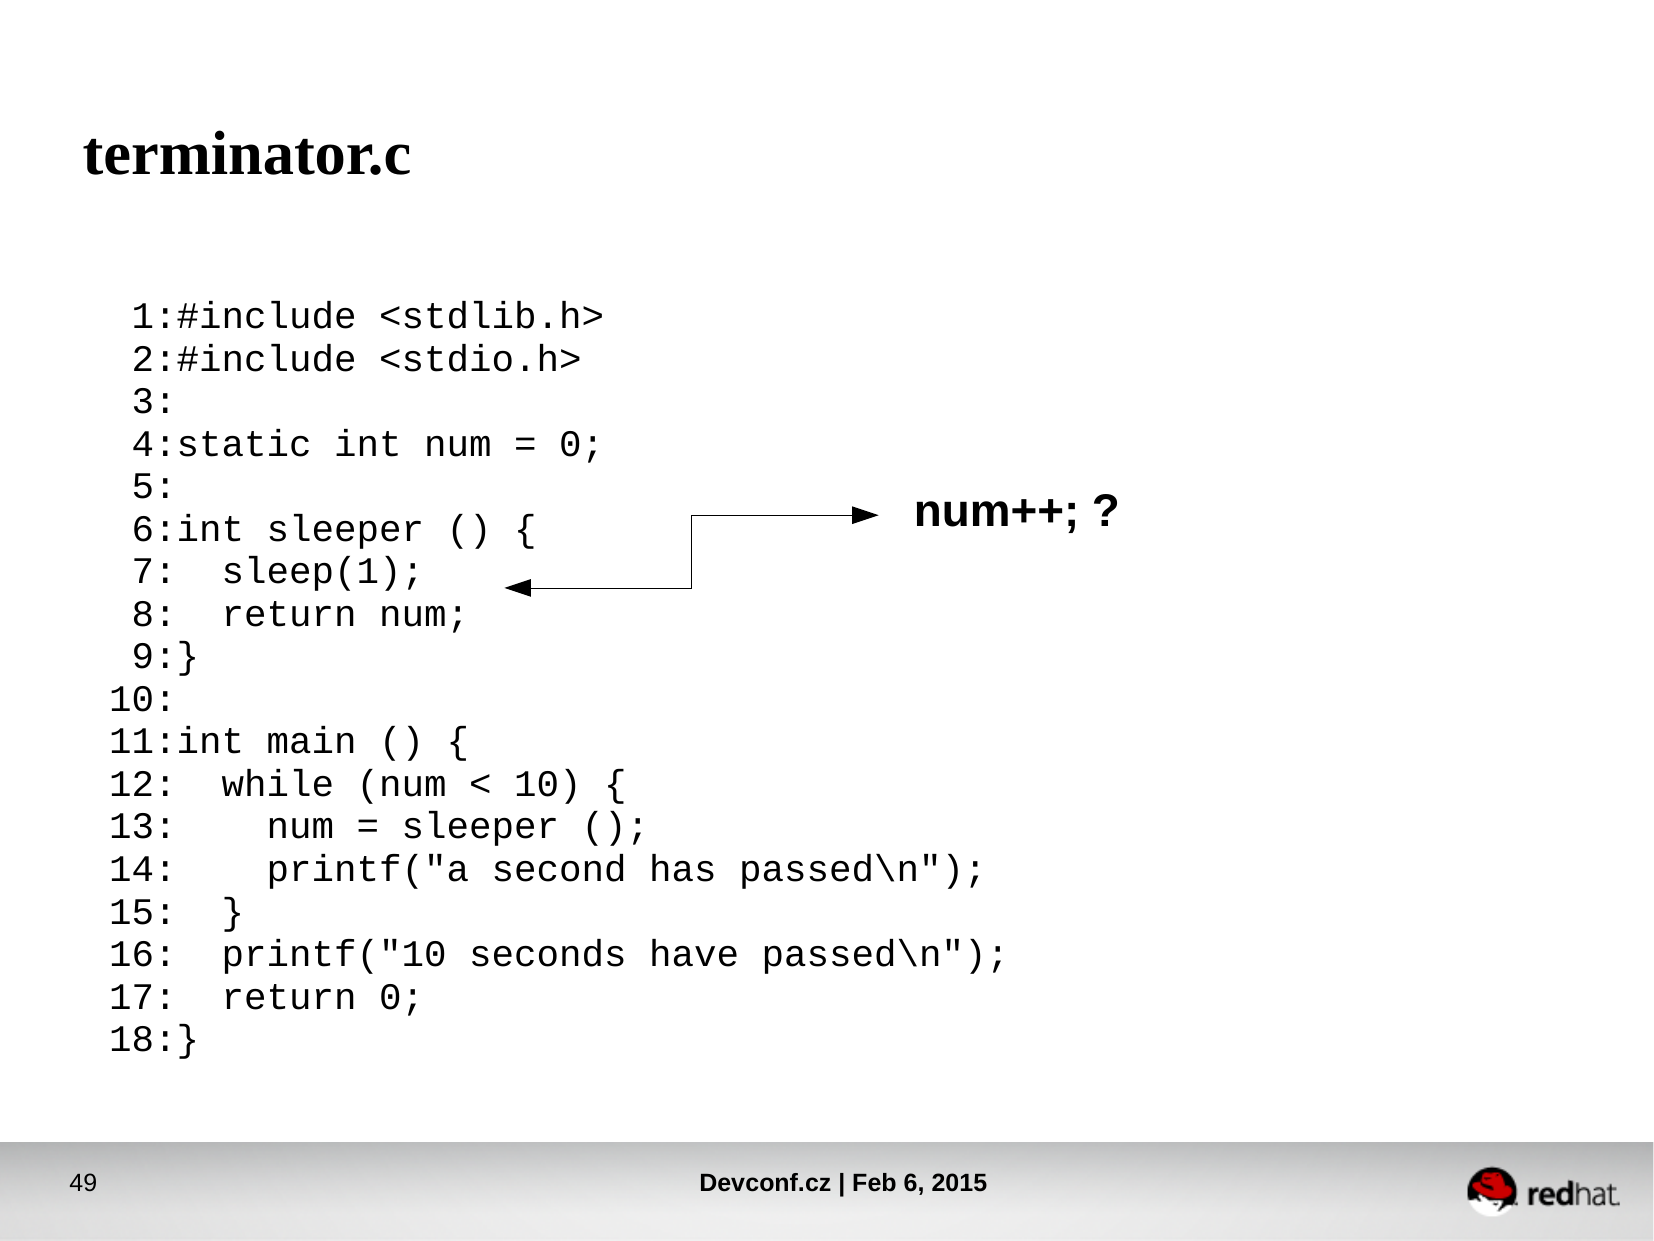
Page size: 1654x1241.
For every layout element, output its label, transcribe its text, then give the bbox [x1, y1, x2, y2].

picture [86, 1175, 93, 1183]
text_box 1:#include <stdlib.h> 2:#include <stdio.h> 3: 4:static int num = 0; 5: 6:int sleeper () { 7: sleep(1); 8: return num; 9:} 10: 11:int main () { 12: while (num < 10) { 13: num = sleeper (); 14: printf("a second has passed\n"); 15: } 16: printf("10 seconds have passed\n"); 17: return 0; 18:} [94, 290, 1359, 1198]
picture [0, 1142, 1654, 1241]
title terminator.c [82, 49, 1571, 257]
text_box num++; ? [899, 477, 1149, 576]
